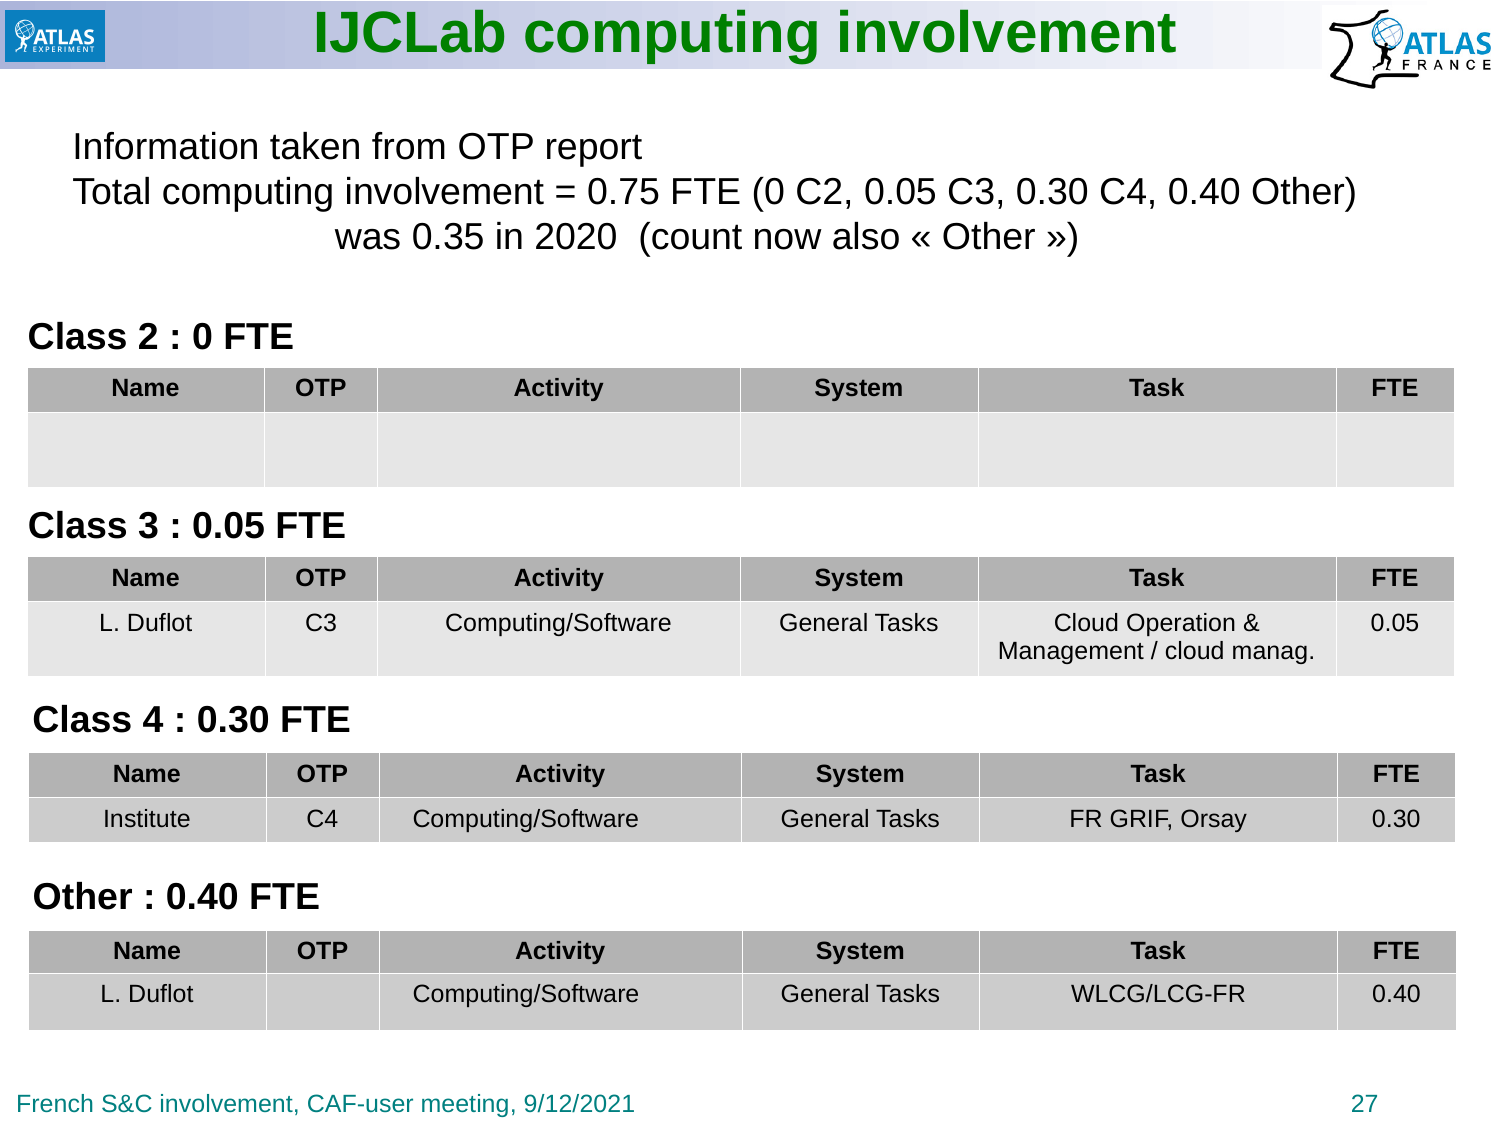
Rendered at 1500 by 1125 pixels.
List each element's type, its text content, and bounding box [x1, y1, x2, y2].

table_cell Cloud Operation & Management / cloud manag. [979, 602, 1336, 676]
table_cell Computing/Software [378, 602, 740, 676]
table_cell 0.40 [1338, 974, 1456, 1030]
table_cell [1337, 413, 1454, 487]
table_cell [267, 974, 379, 1030]
table_cell General Tasks [741, 602, 978, 676]
table_header FTE [1337, 368, 1454, 412]
table_cell General Tasks [743, 974, 979, 1030]
table_header System [743, 931, 979, 973]
text_box Class 2 : 0 FTE [12, 304, 547, 360]
table_cell [28, 413, 264, 487]
table_header FTE [1338, 753, 1455, 797]
table_cell Institute [29, 798, 266, 842]
table_cell L. Duflot [28, 602, 265, 676]
table_header Name [28, 368, 264, 412]
table_header OTP [266, 557, 377, 601]
table_header Task [979, 368, 1336, 412]
table_cell FR GRIF, Orsay [980, 798, 1337, 842]
table_cell 0.05 [1337, 602, 1454, 676]
table_header FTE [1338, 931, 1456, 973]
table_header FTE [1337, 557, 1454, 601]
table_cell [979, 413, 1336, 487]
table_cell General Tasks [742, 798, 979, 842]
table_cell Computing/Software [380, 974, 742, 1030]
text_box Class 4 : 0.30 FTE [17, 687, 551, 744]
table_header OTP [267, 753, 379, 797]
table_cell C4 [267, 798, 379, 842]
table_header Activity [380, 931, 742, 973]
table_header System [741, 368, 978, 412]
text_box Class 3 : 0.05 FTE [13, 493, 547, 549]
text_box IJCLab computing involvement [5, 0, 1500, 118]
table_header Task [980, 931, 1337, 973]
table_cell L. Duflot [29, 974, 266, 1030]
table_cell [378, 413, 740, 487]
table_header System [741, 557, 978, 601]
text_box Information taken from OTP report Total computing involvement = 0.75 FTE (0 C2, 0.05 C3, 0.30 C4, 0.40 Other) was 0.35 in 2020 (count now also « Other ») [57, 114, 1416, 294]
table_header Task [979, 557, 1336, 601]
table_header System [742, 753, 979, 797]
table_header OTP [267, 931, 379, 973]
table_cell 0.30 [1338, 798, 1455, 842]
table_header Activity [378, 557, 740, 601]
table_header Name [29, 753, 266, 797]
table_cell [265, 413, 377, 487]
table_header Activity [380, 753, 741, 797]
table_header Name [29, 931, 266, 973]
table_cell [741, 413, 978, 487]
table_cell C3 [266, 602, 377, 676]
table_cell WLCG/LCG-FR [980, 974, 1337, 1030]
table_header OTP [265, 368, 377, 412]
table_header Activity [378, 368, 740, 412]
text_box Other : 0.40 FTE [17, 865, 551, 921]
table_header Name [28, 557, 265, 601]
table_header Task [980, 753, 1337, 797]
table_cell Computing/Software [380, 798, 741, 842]
